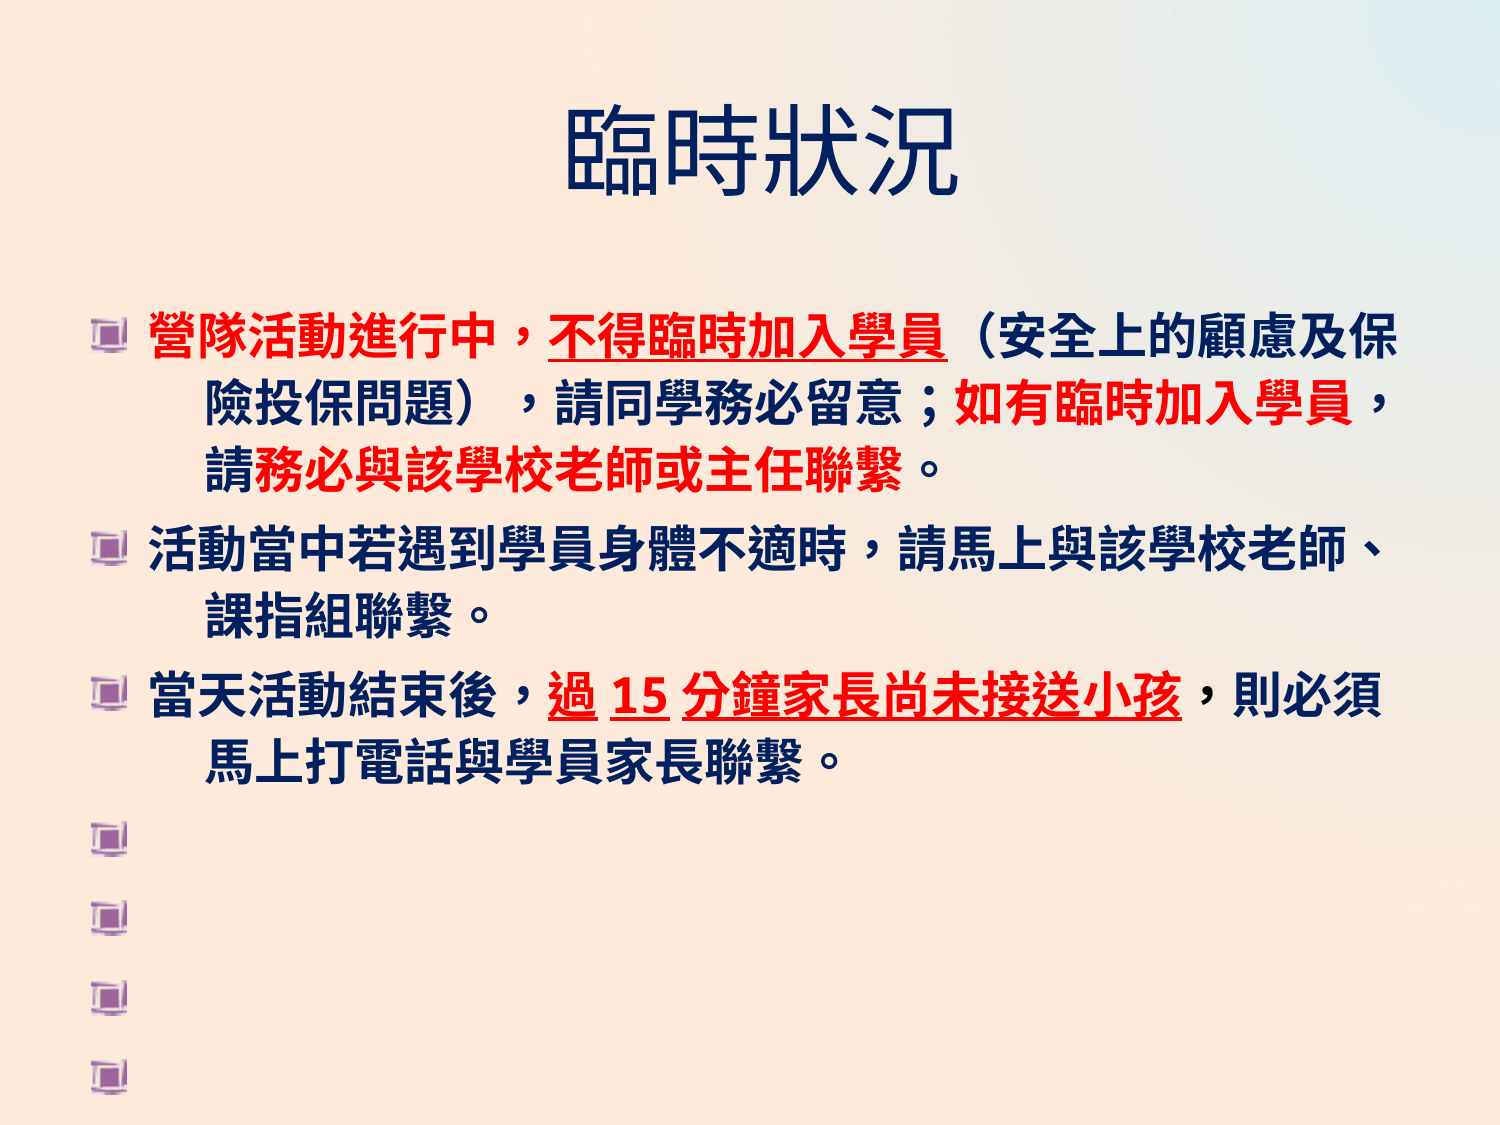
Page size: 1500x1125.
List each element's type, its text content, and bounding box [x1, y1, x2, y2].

title 臨時狀況 [442, 54, 1081, 243]
list 營隊活動進行中，不得臨時加入學員（安全上的顧慮及保險投保問題），請同學務必留意；如有臨時加入學員，請務必與該學校老師或主任聯繫。 活動當中若遇到學員身體不適時，請馬上與該學校老師、課指組聯繫。 當天活動結束後，過15分鐘家長尚未接送小孩，則必須馬上打電話與學員家長聯繫。 [76, 290, 1427, 906]
